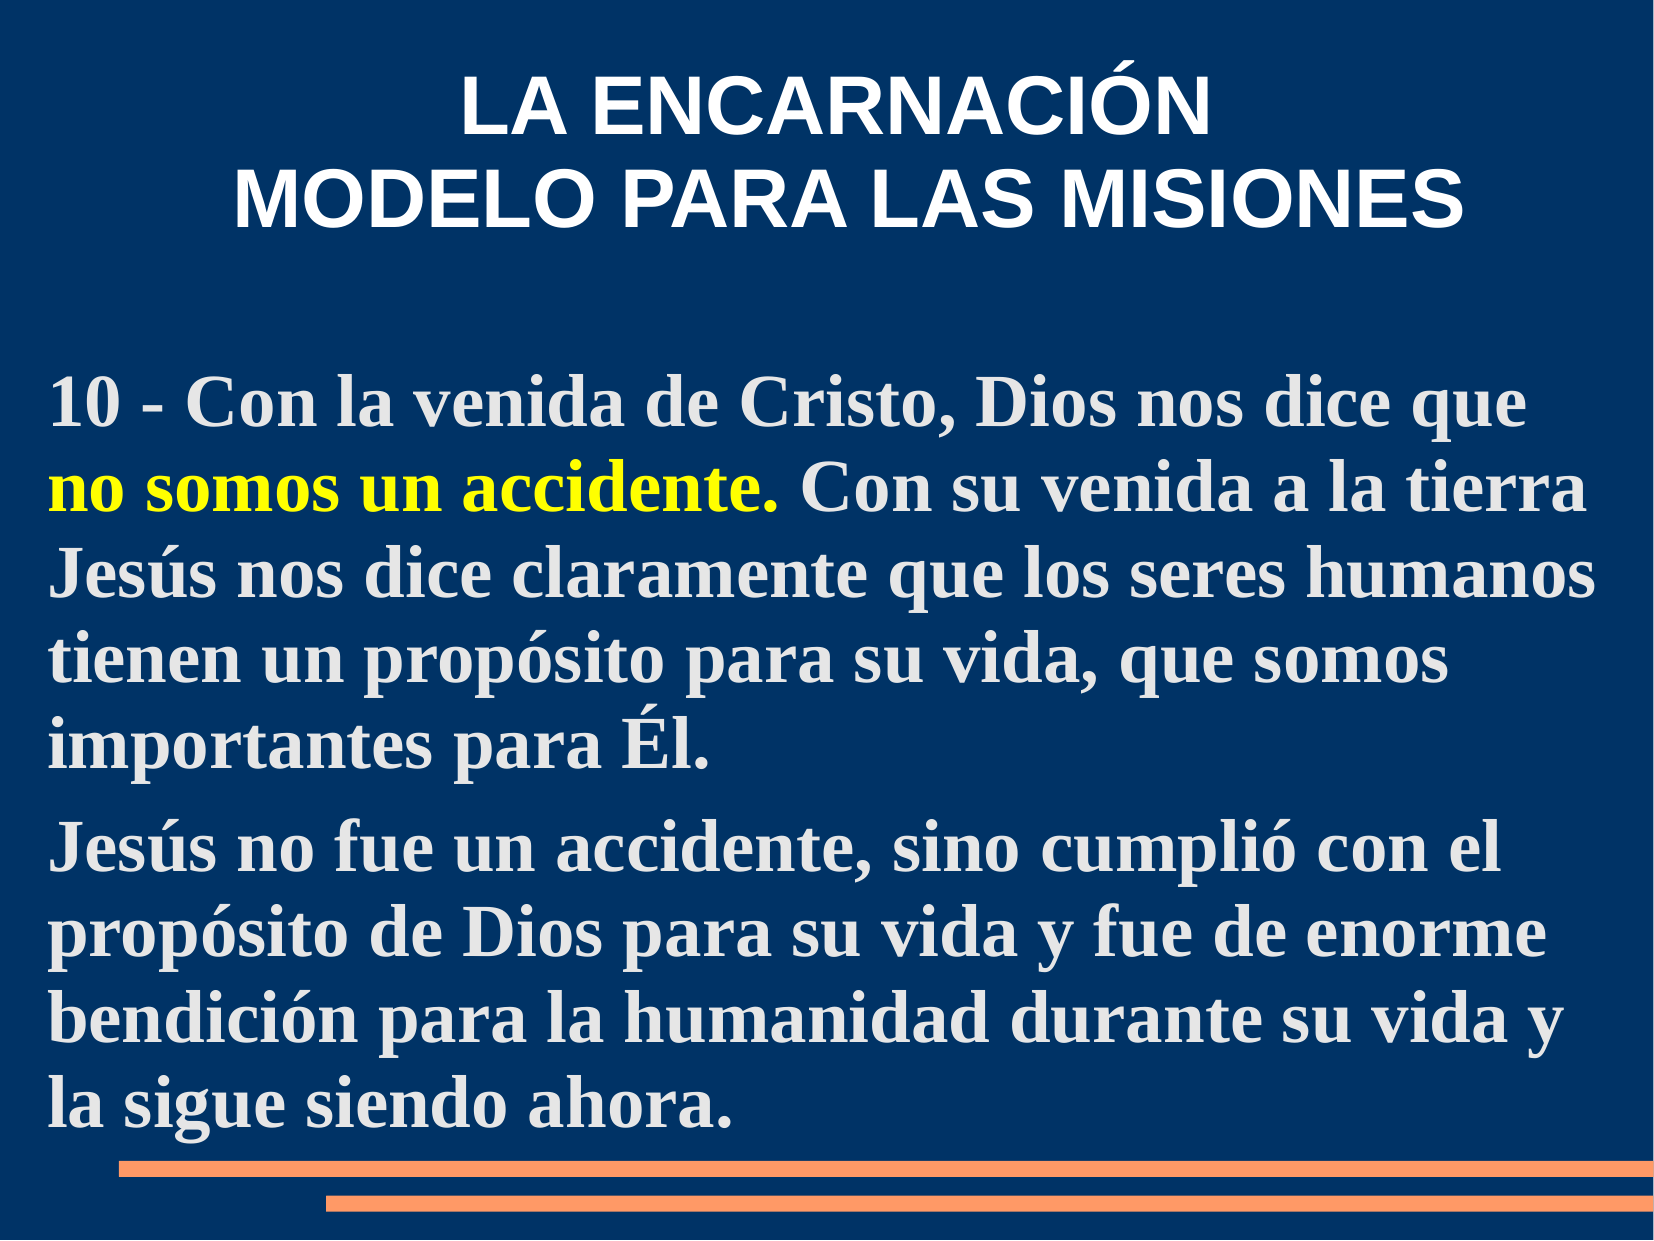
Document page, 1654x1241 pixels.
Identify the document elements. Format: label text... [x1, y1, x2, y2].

list 10 - Con la venida de Cristo, Dios nos dice que no somos un accidente. Con su venida a la tierra Jesús nos dice claramente que los seres humanos tienen un propósito para su vida, que somos importantes para Él. Jesús no fue un accidente, sino cumplió con el propósito de Dios para su vida y fue de enorme bendición para la humanidad durante su vida y la sigue siendo ahora. [47, 354, 1607, 1119]
title LA ENCARNACIÓN MODELO PARA LAS MISIONES [121, 46, 1534, 254]
